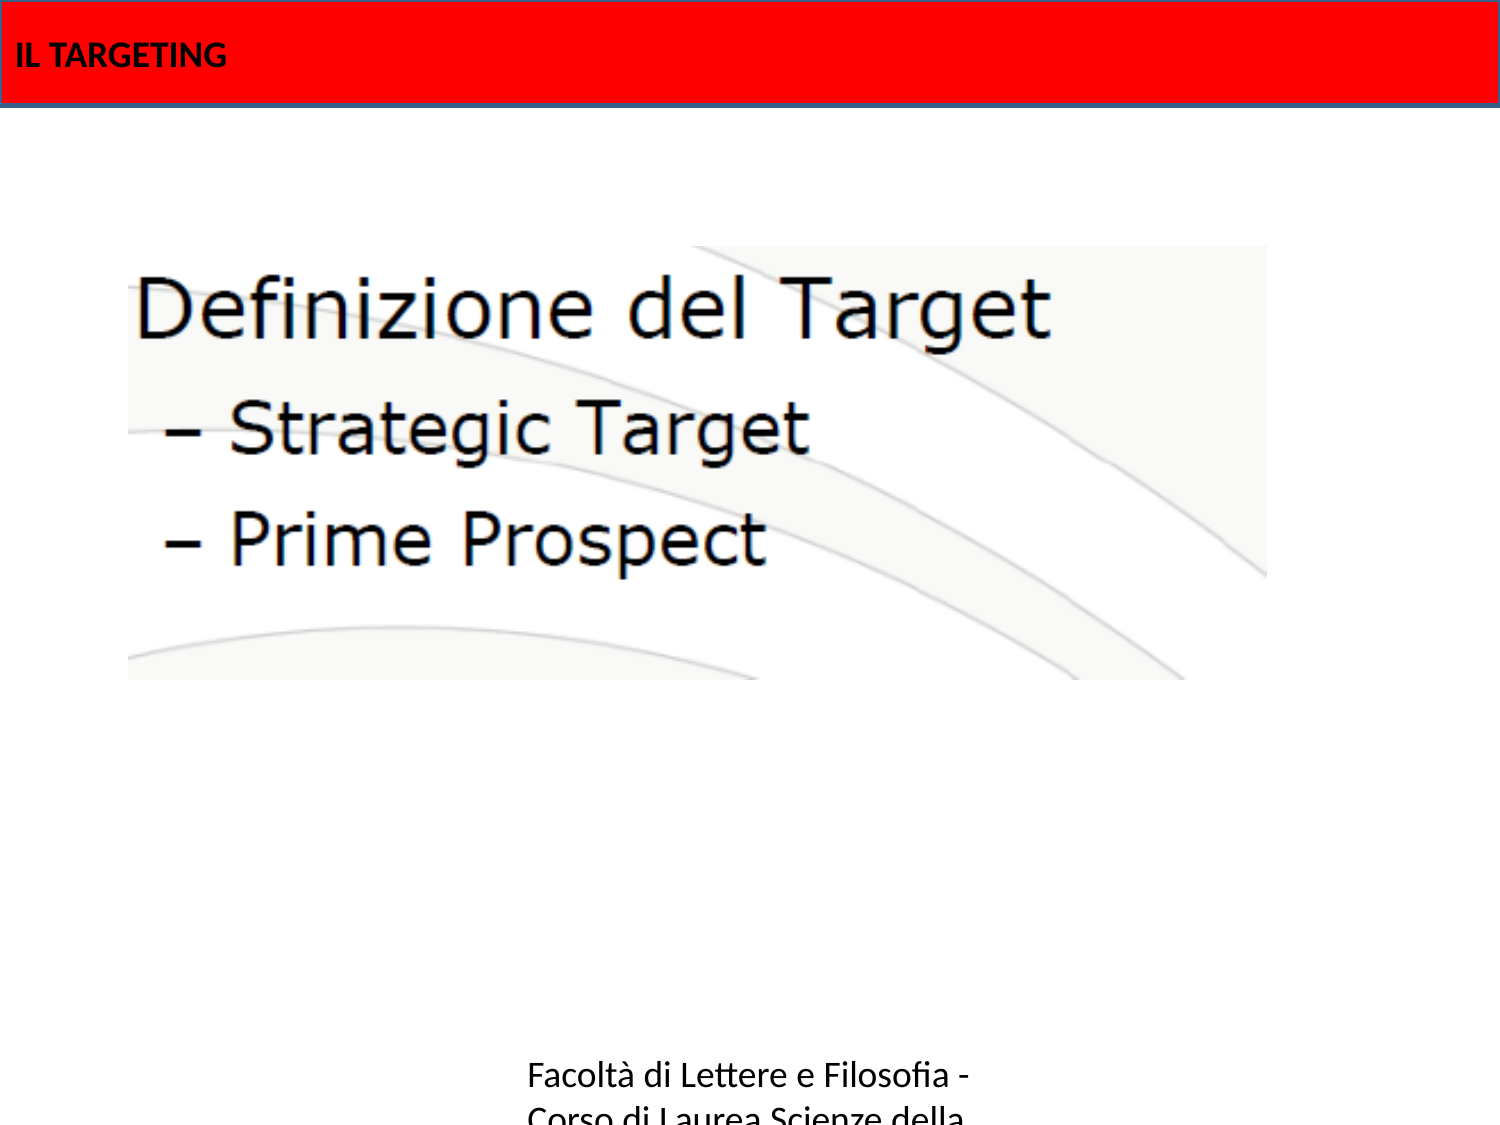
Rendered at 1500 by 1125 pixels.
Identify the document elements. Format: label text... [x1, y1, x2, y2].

footer Facoltà di Lettere e Filosofia - Corso di Laurea Scienze della Comunicazione – Economia e Gestione dell’impresa Gianluca Gariuolo [512, 1042, 988, 1103]
picture [128, 246, 1267, 680]
text_box IL TARGETING [0, 0, 1500, 106]
